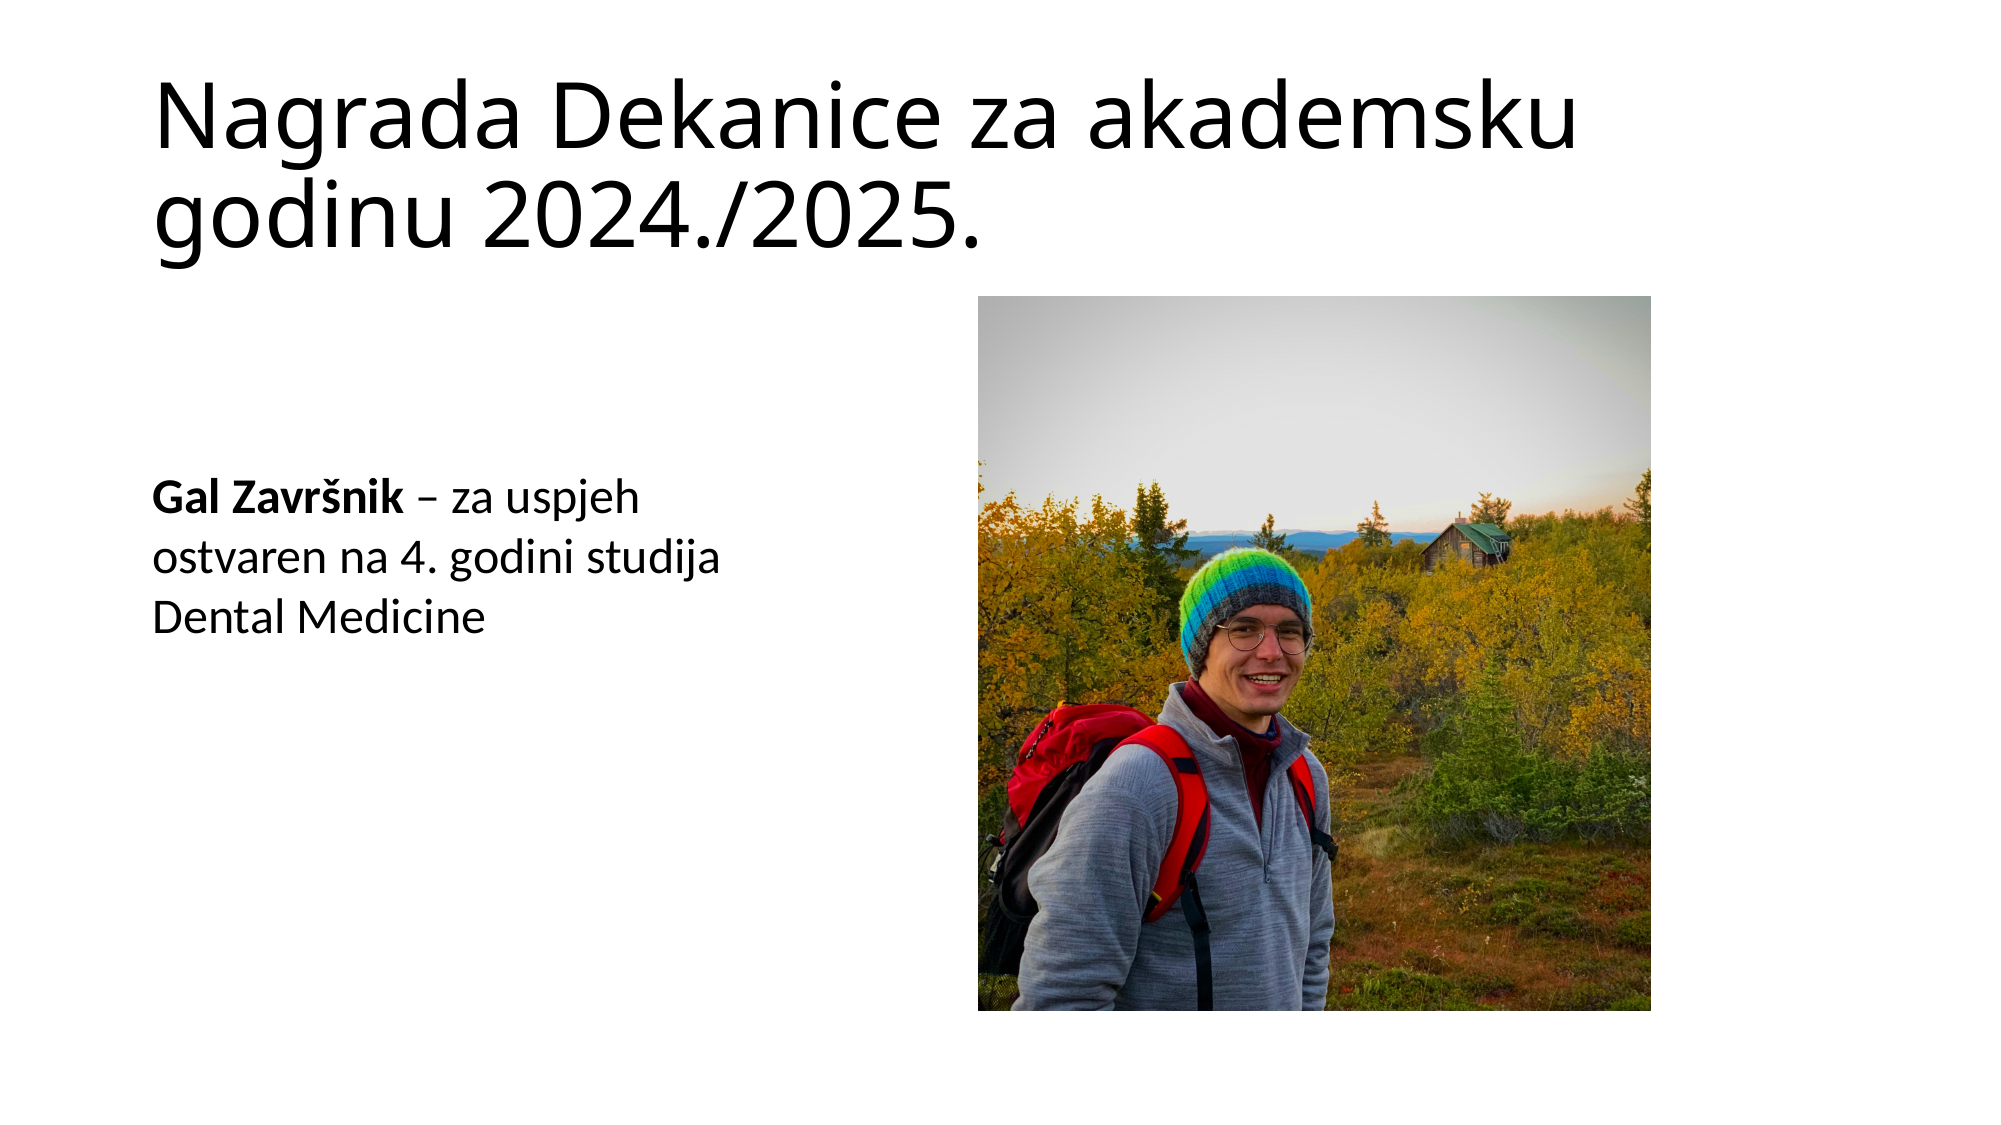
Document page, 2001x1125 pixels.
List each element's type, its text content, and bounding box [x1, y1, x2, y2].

text_box Gal Završnik – za uspjeh ostvaren na 4. godini studija Dental Medicine [137, 456, 810, 654]
title Nagrada Dekanice za akademsku godinu 2024./2025. [137, 59, 1863, 278]
picture [978, 296, 1651, 1011]
